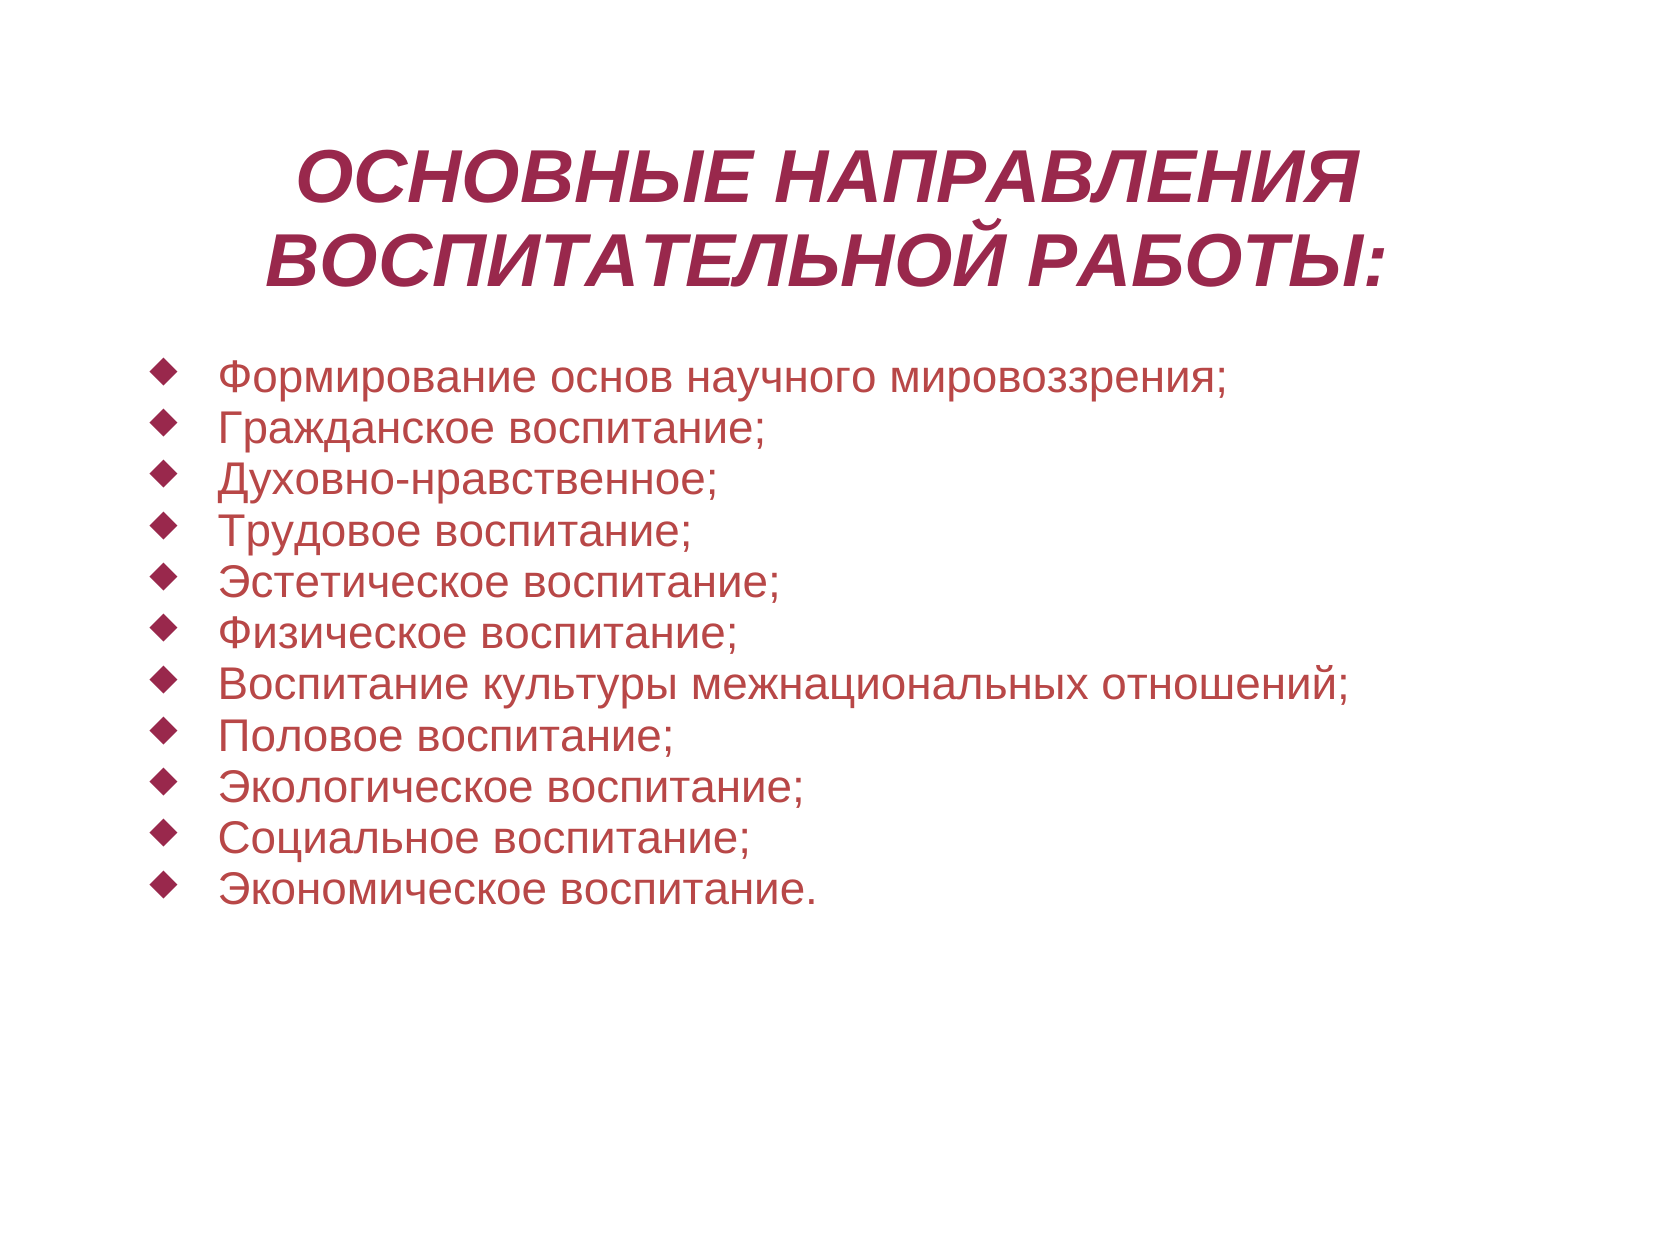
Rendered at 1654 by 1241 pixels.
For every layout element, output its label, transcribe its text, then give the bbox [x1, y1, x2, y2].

list Формирование основ научного мировоззрения; Гражданское воспитание; Духовно-нравственное; Трудовое воспитание; Эстетическое воспитание; Физическое воспитание; Воспитание культуры межнациональных отношений; Половое воспитание; Экологическое воспитание; Социальное воспитание; Экономическое воспитание. [134, 350, 1516, 1070]
title ОСНОВНЫЕ НАПРАВЛЕНИЯ ВОСПИТАТЕЛЬНОЙ РАБОТЫ: [121, 114, 1534, 322]
